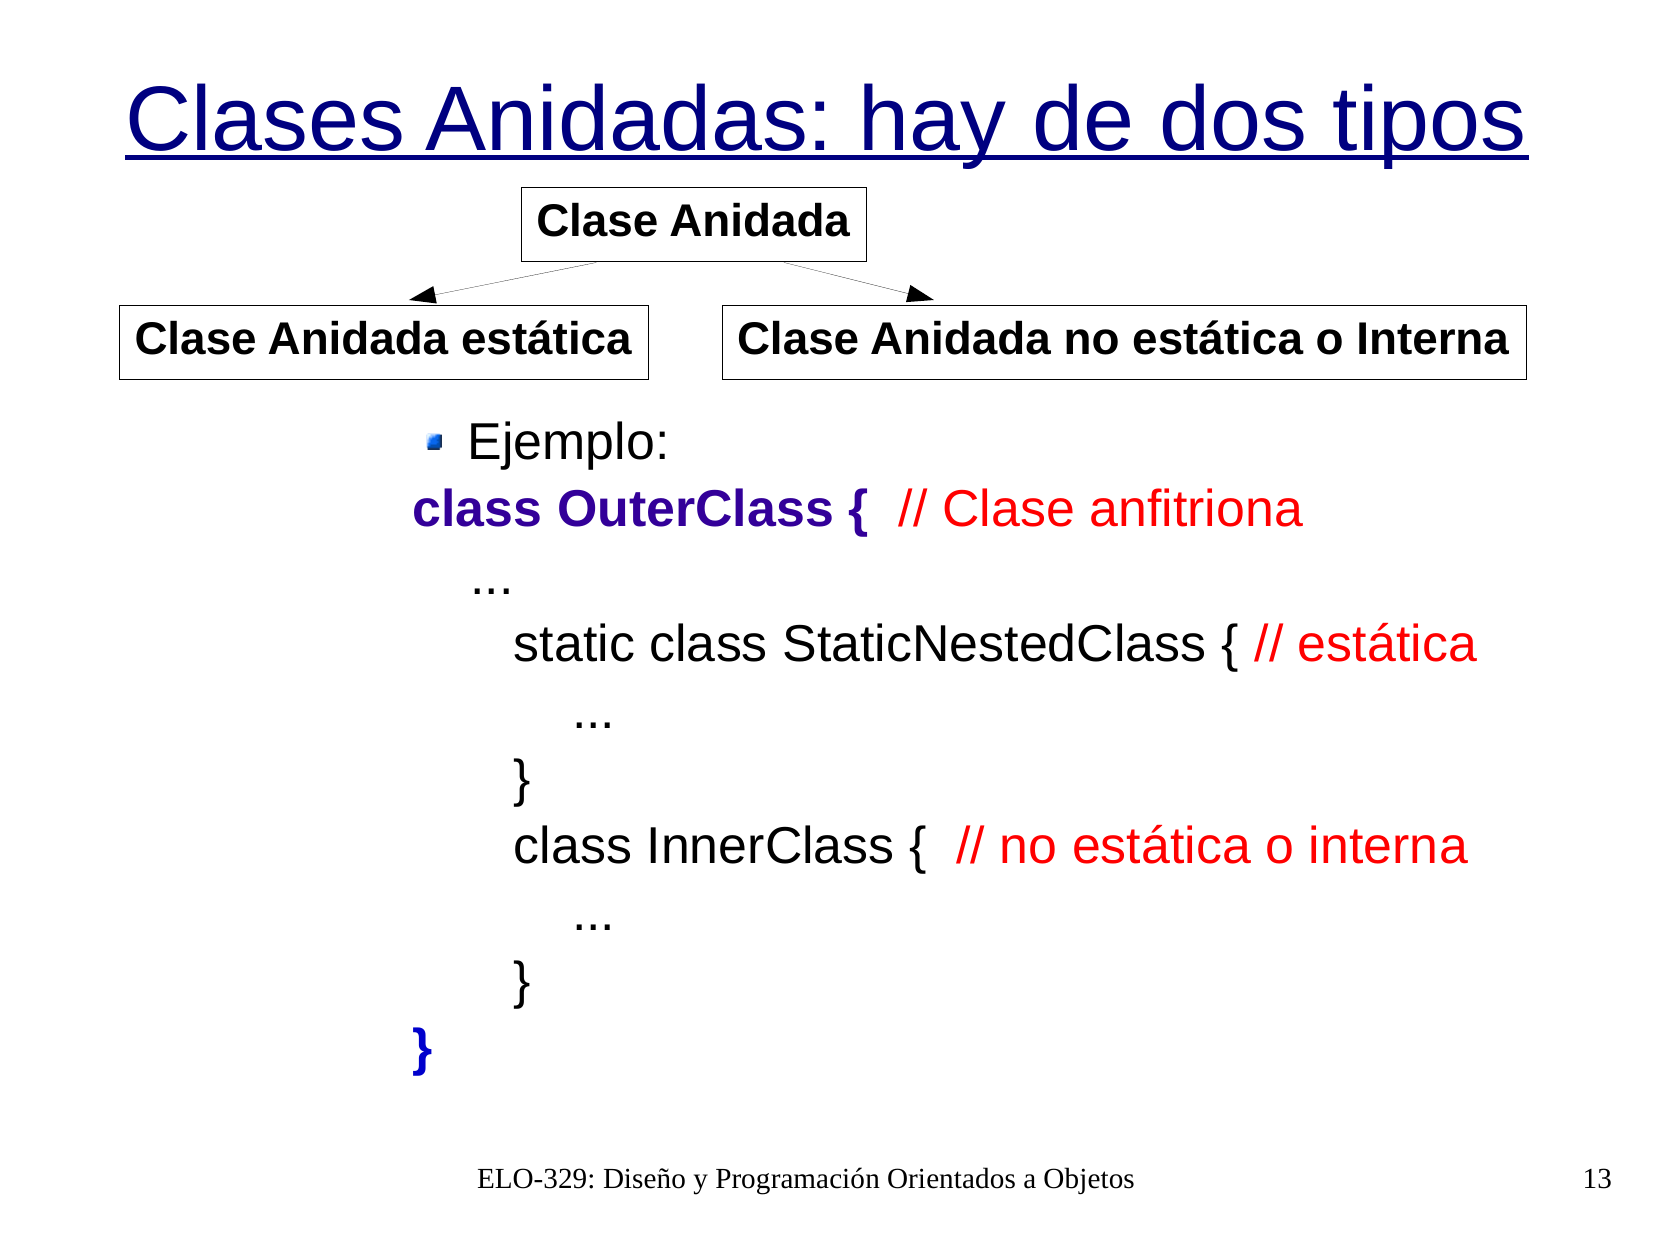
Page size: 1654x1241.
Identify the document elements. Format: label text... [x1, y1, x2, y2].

title Clases Anidadas: hay de dos tipos [82, 49, 1571, 188]
list Ejemplo: class OuterClass { // Clase anfitriona ... static class StaticNestedClass { // estática ... } class InnerClass { // no estática o interna ... } } [412, 412, 1571, 1084]
text_box Clase Anidada [521, 187, 867, 262]
text_box Clase Anidada no estática o Interna [722, 305, 1527, 380]
text_box Clase Anidada estática [119, 305, 649, 380]
